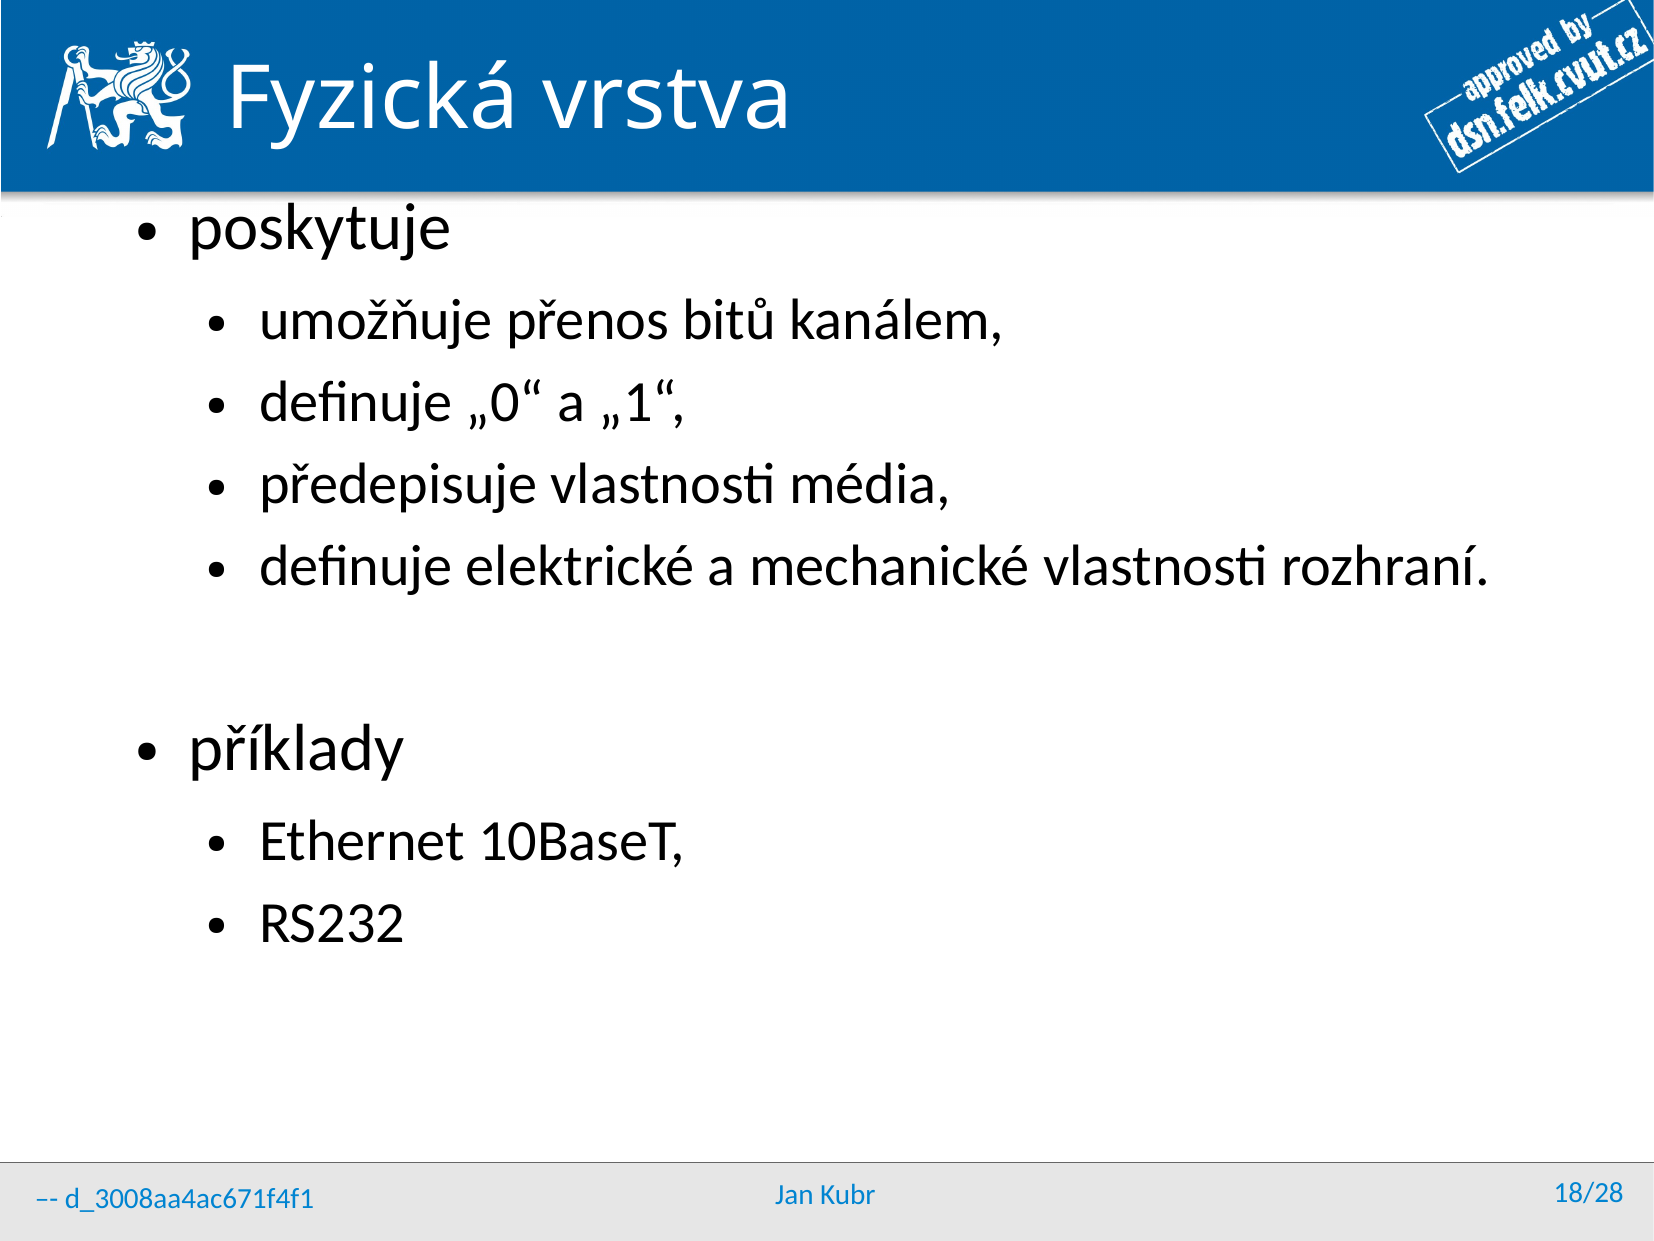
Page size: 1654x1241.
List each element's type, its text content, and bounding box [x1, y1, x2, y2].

list poskytuje umožňuje přenos bitů kanálem, definuje „0“ a „1“, předepisuje vlastnosti média, definuje elektrické a mechanické vlastnosti rozhraní. příklady Ethernet 10BaseT, RS232 [117, 199, 1530, 1091]
picture [1, 0, 1654, 217]
title Fyzická vrstva [225, 0, 1426, 188]
